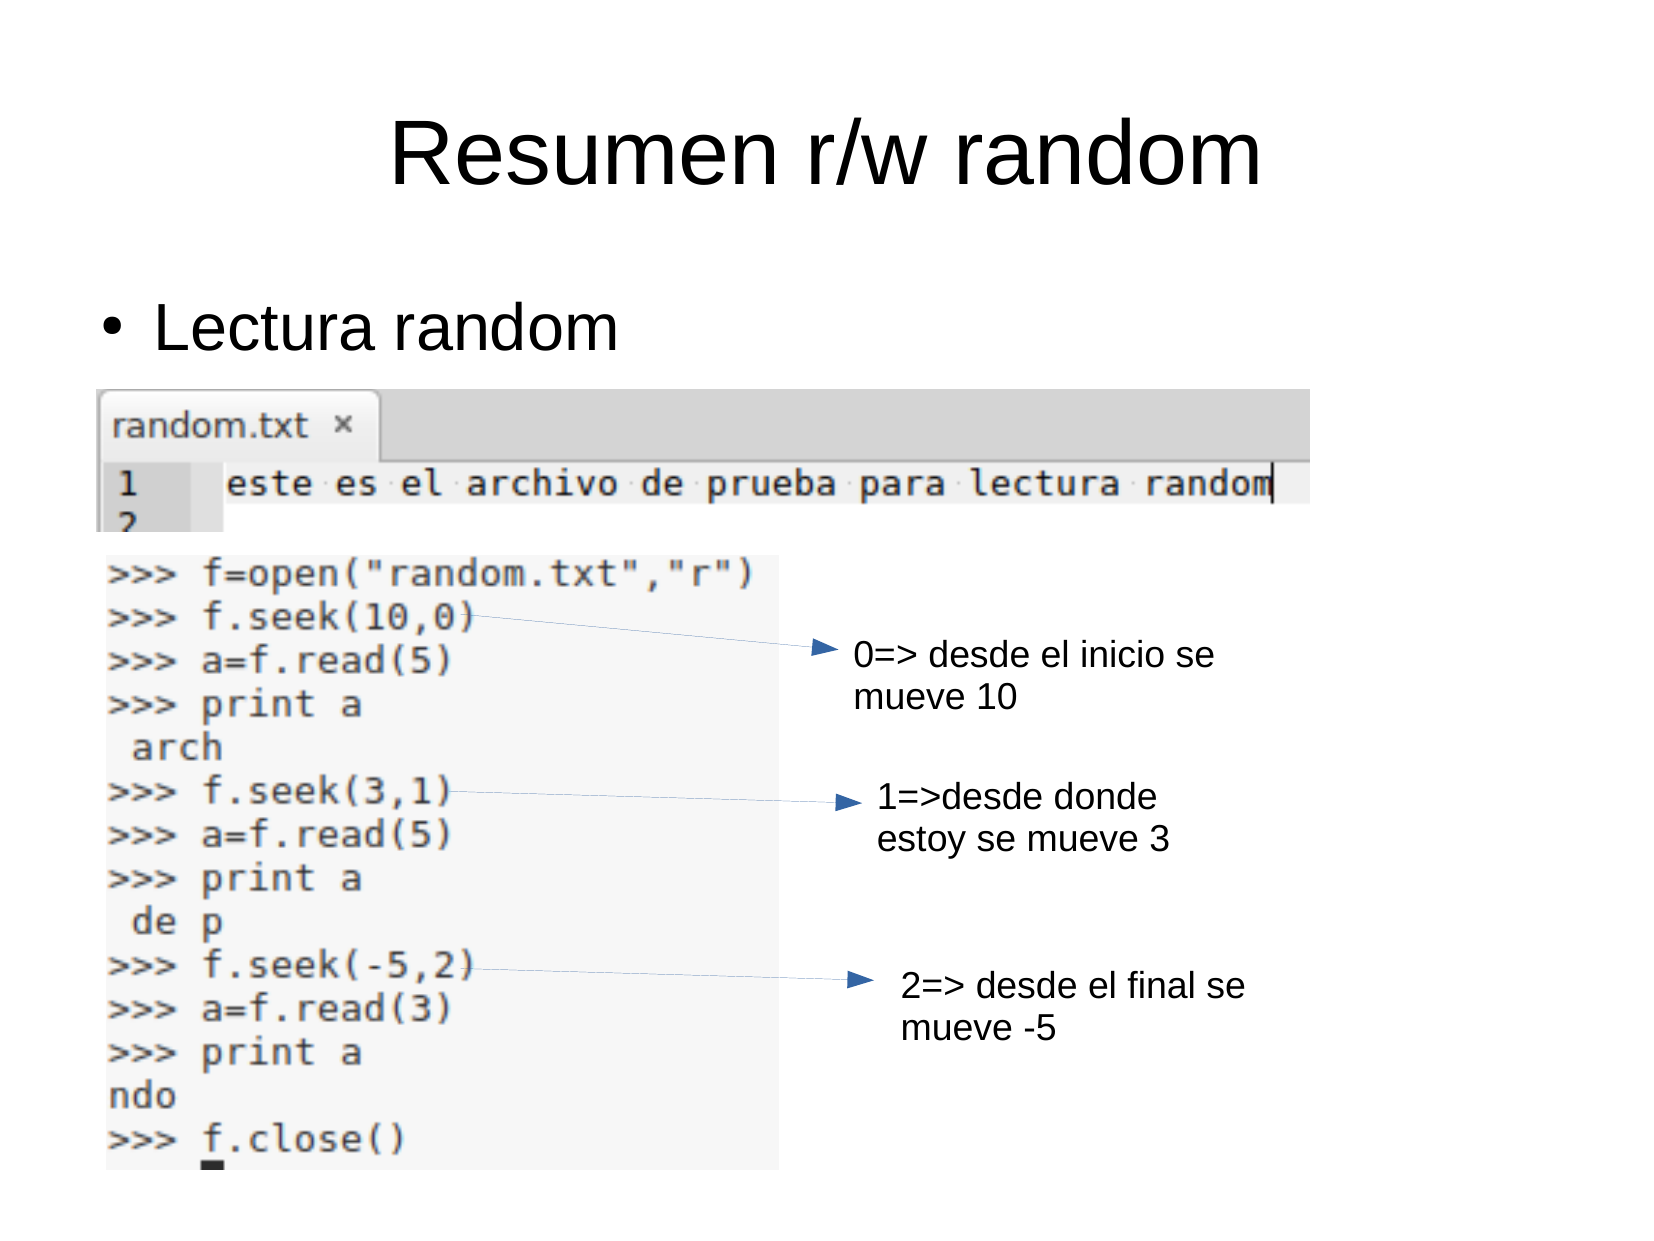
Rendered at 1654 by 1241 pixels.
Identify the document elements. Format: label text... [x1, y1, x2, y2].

picture [106, 555, 779, 1170]
text_box 0=> desde el inicio se mueve 10 [838, 625, 1276, 725]
title Resumen r/w random [82, 49, 1571, 257]
picture [96, 389, 1310, 532]
list Lectura random [82, 290, 1571, 1010]
text_box 2=> desde el final se mueve -5 [885, 956, 1382, 1056]
text_box 1=>desde donde estoy se mueve 3 [862, 767, 1252, 867]
